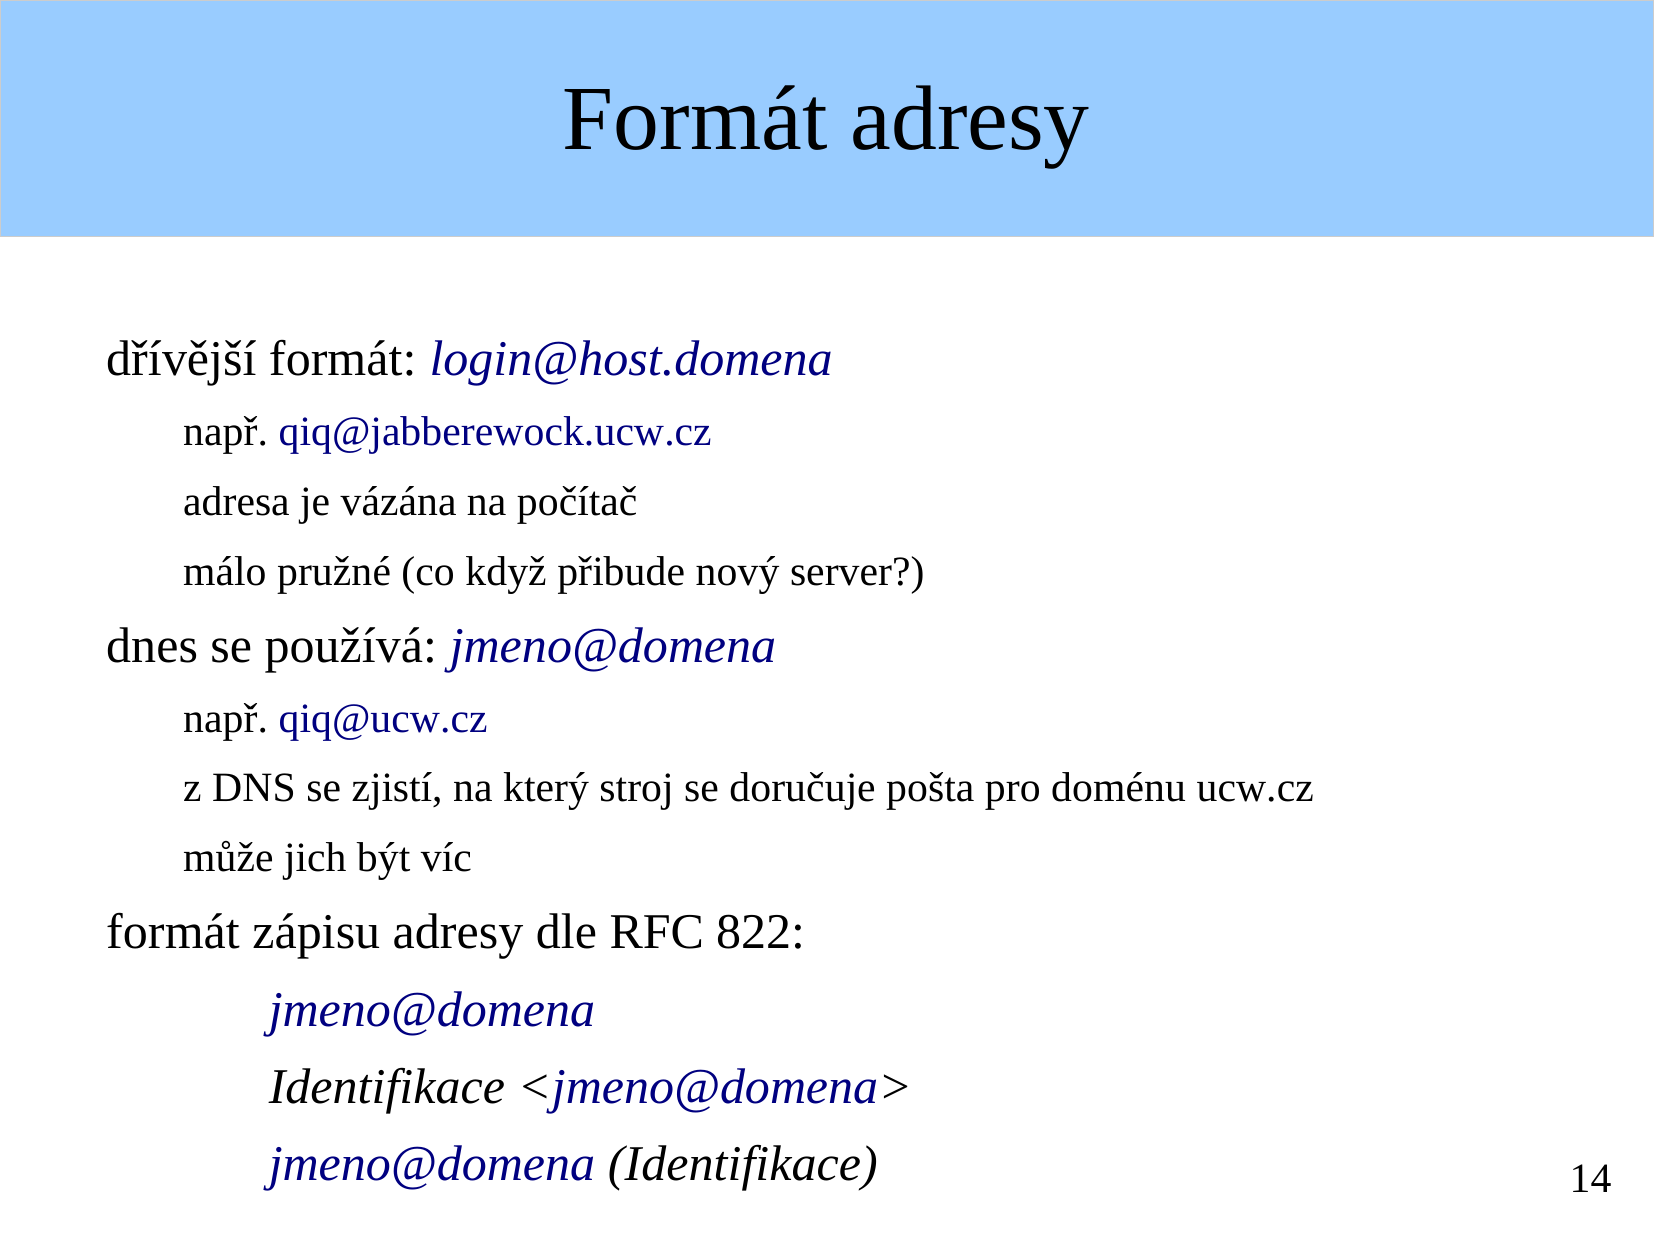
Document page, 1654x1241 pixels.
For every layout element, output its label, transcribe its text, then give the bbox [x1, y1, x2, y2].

list dřívější formát: login@host.domena např. qiq@jabberewock.ucw.cz adresa je vázána na počítač málo pružné (co když přibude nový server?) dnes se používá: jmeno@domena např. qiq@ucw.cz z DNS se zjistí, na který stroj se doručuje pošta pro doménu ucw.cz může jich být víc formát zápisu adresy dle RFC 822: jmeno@domena Identifikace <jmeno@domena> jmeno@domena (Identifikace) [88, 330, 1565, 1192]
title Formát adresy [0, 0, 1654, 237]
